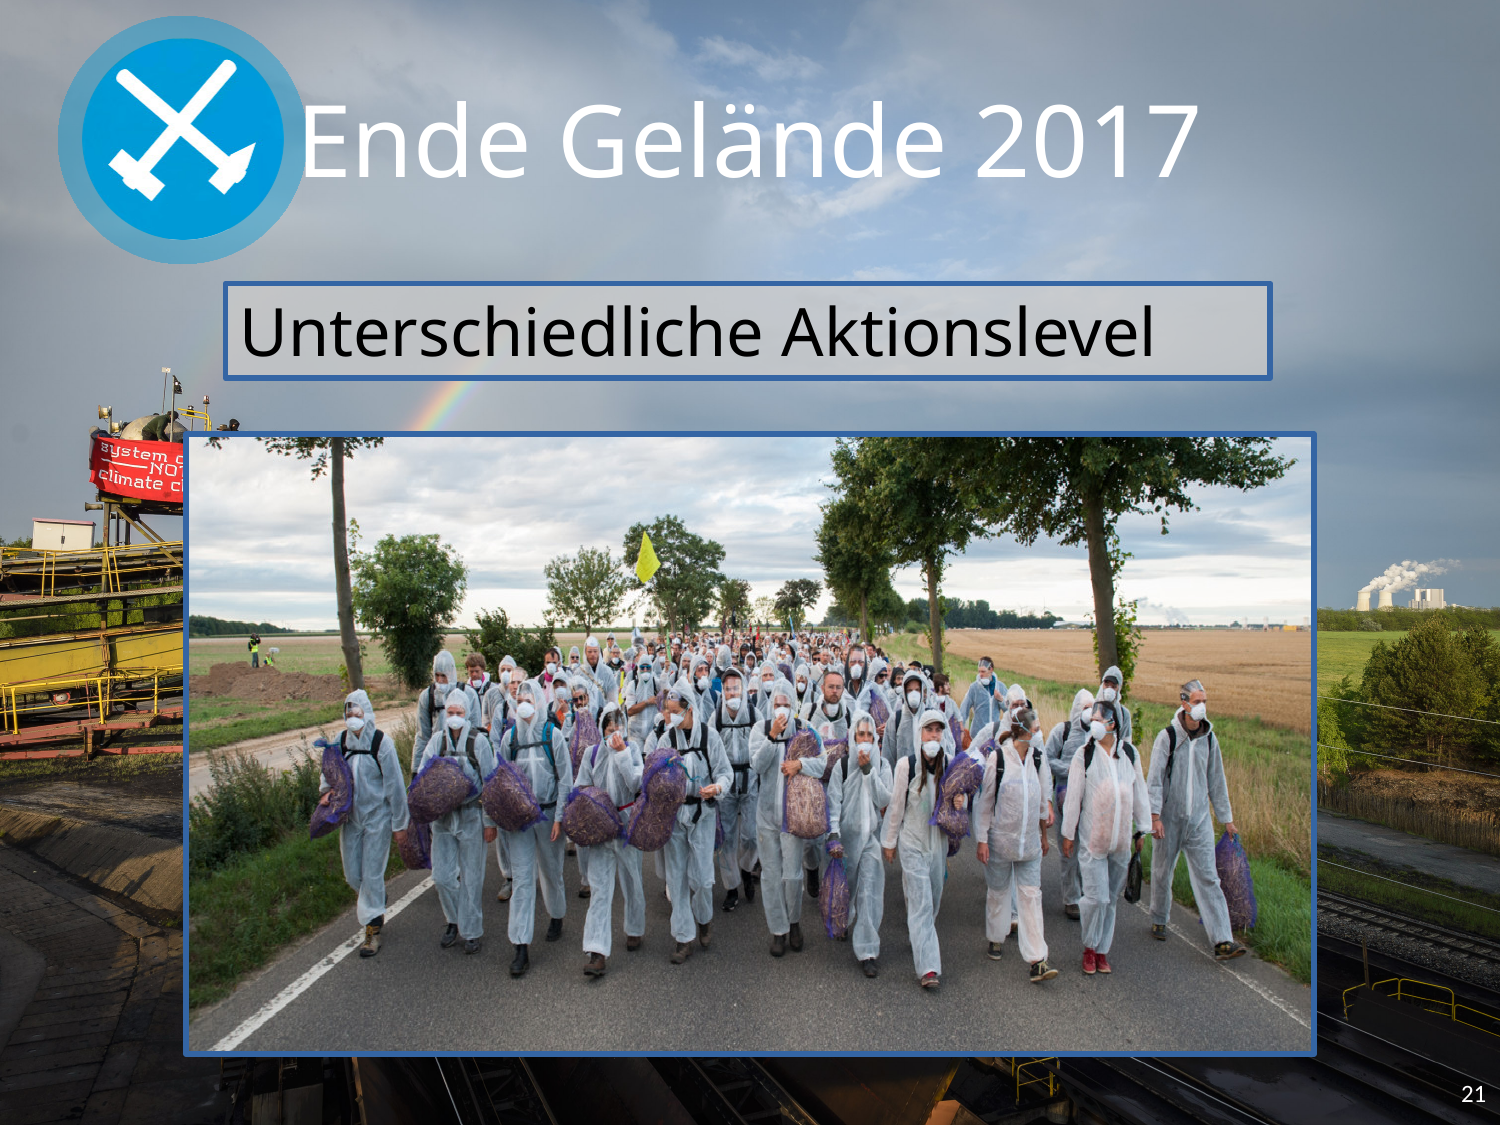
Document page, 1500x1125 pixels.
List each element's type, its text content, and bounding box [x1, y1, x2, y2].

picture [0, 0, 1500, 1125]
list Unterschiedliche Aktionslevel [225, 283, 1271, 379]
title Ende Gelände 2017 [242, 45, 1258, 233]
